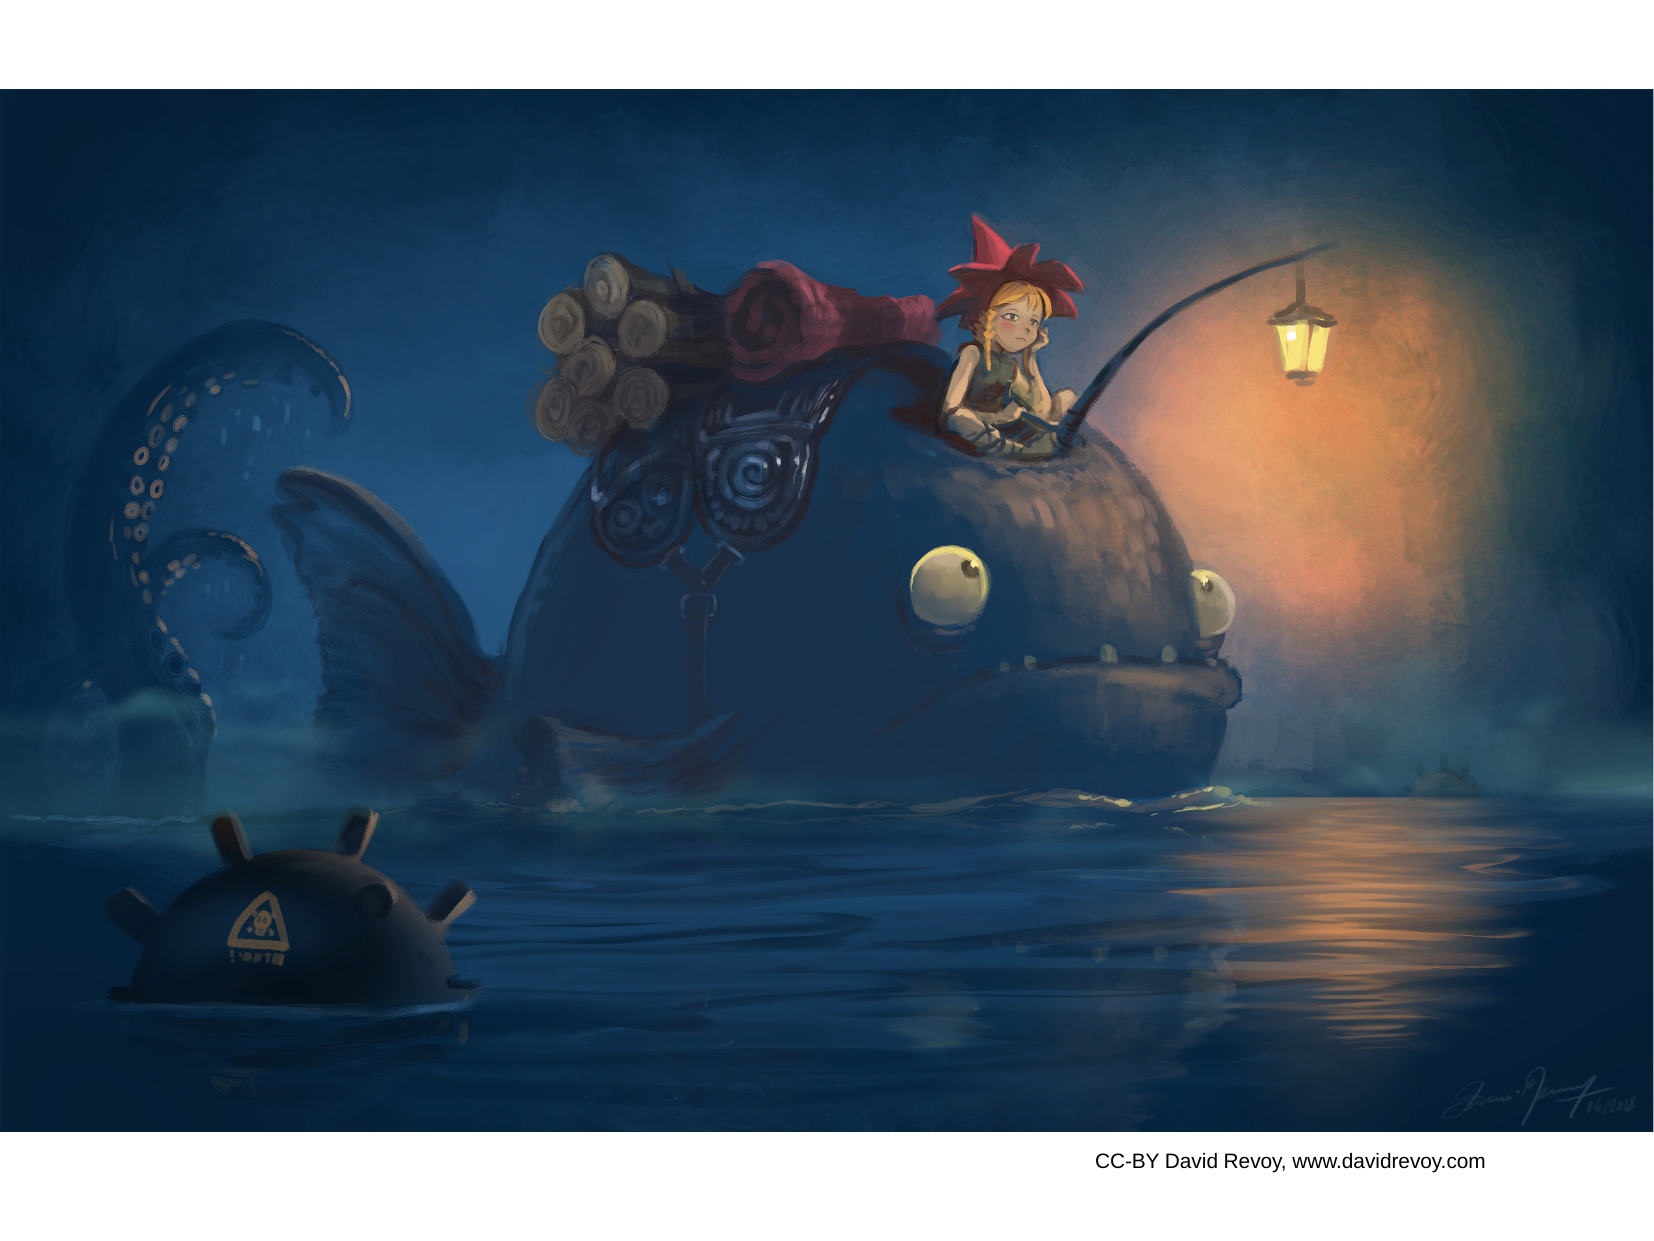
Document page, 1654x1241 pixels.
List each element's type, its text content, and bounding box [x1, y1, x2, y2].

picture [0, 89, 1654, 1132]
text_box CC-BY David Revoy, www.davidrevoy.com [1080, 1141, 1596, 1204]
